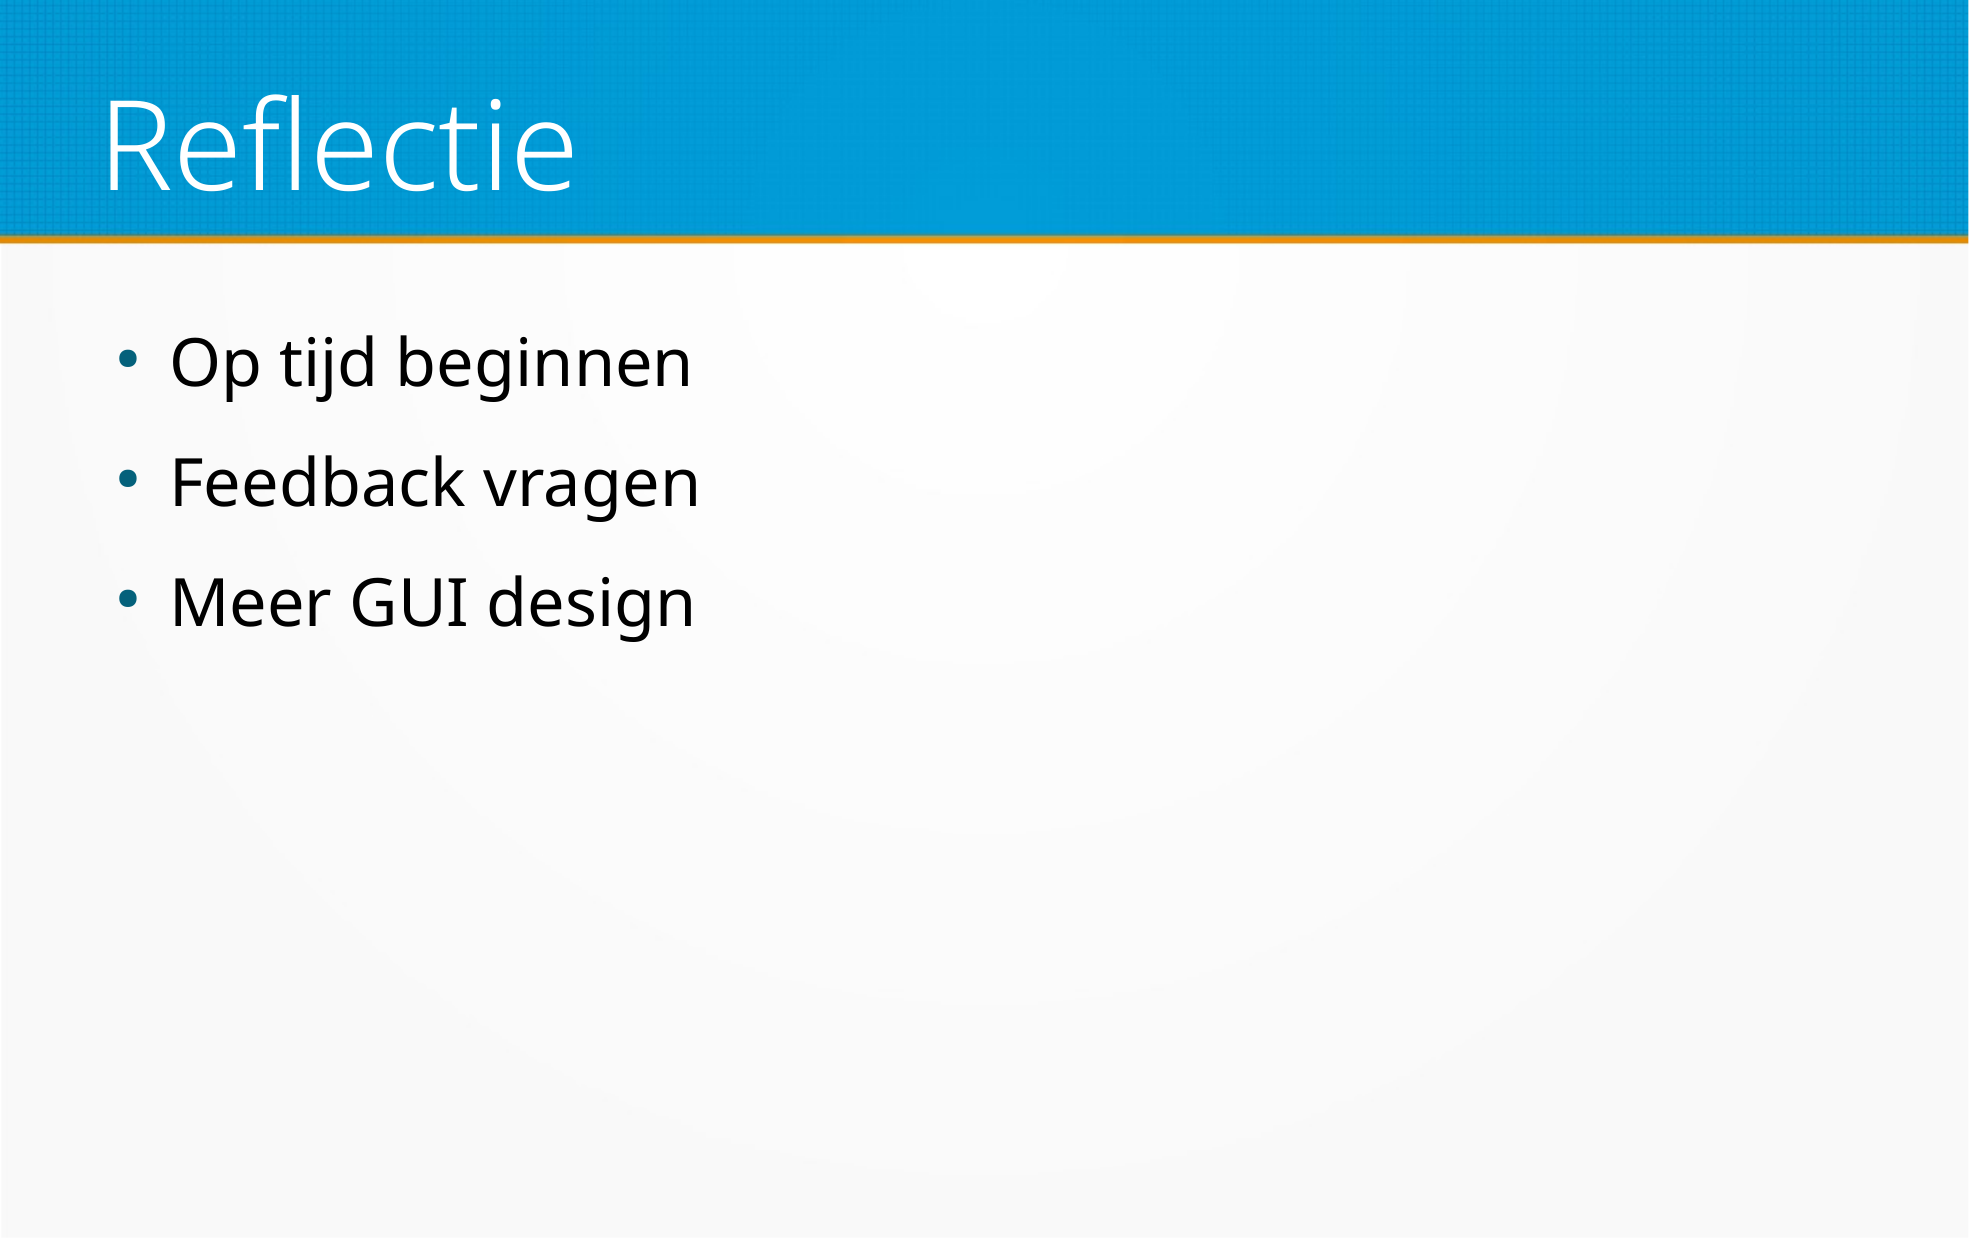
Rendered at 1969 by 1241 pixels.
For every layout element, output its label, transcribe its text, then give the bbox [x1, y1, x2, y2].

list Op tijd beginnen Feedback vragen Meer GUI design [98, 315, 1861, 1081]
title Reflectie [98, 19, 1870, 227]
picture [0, 233, 1969, 1241]
